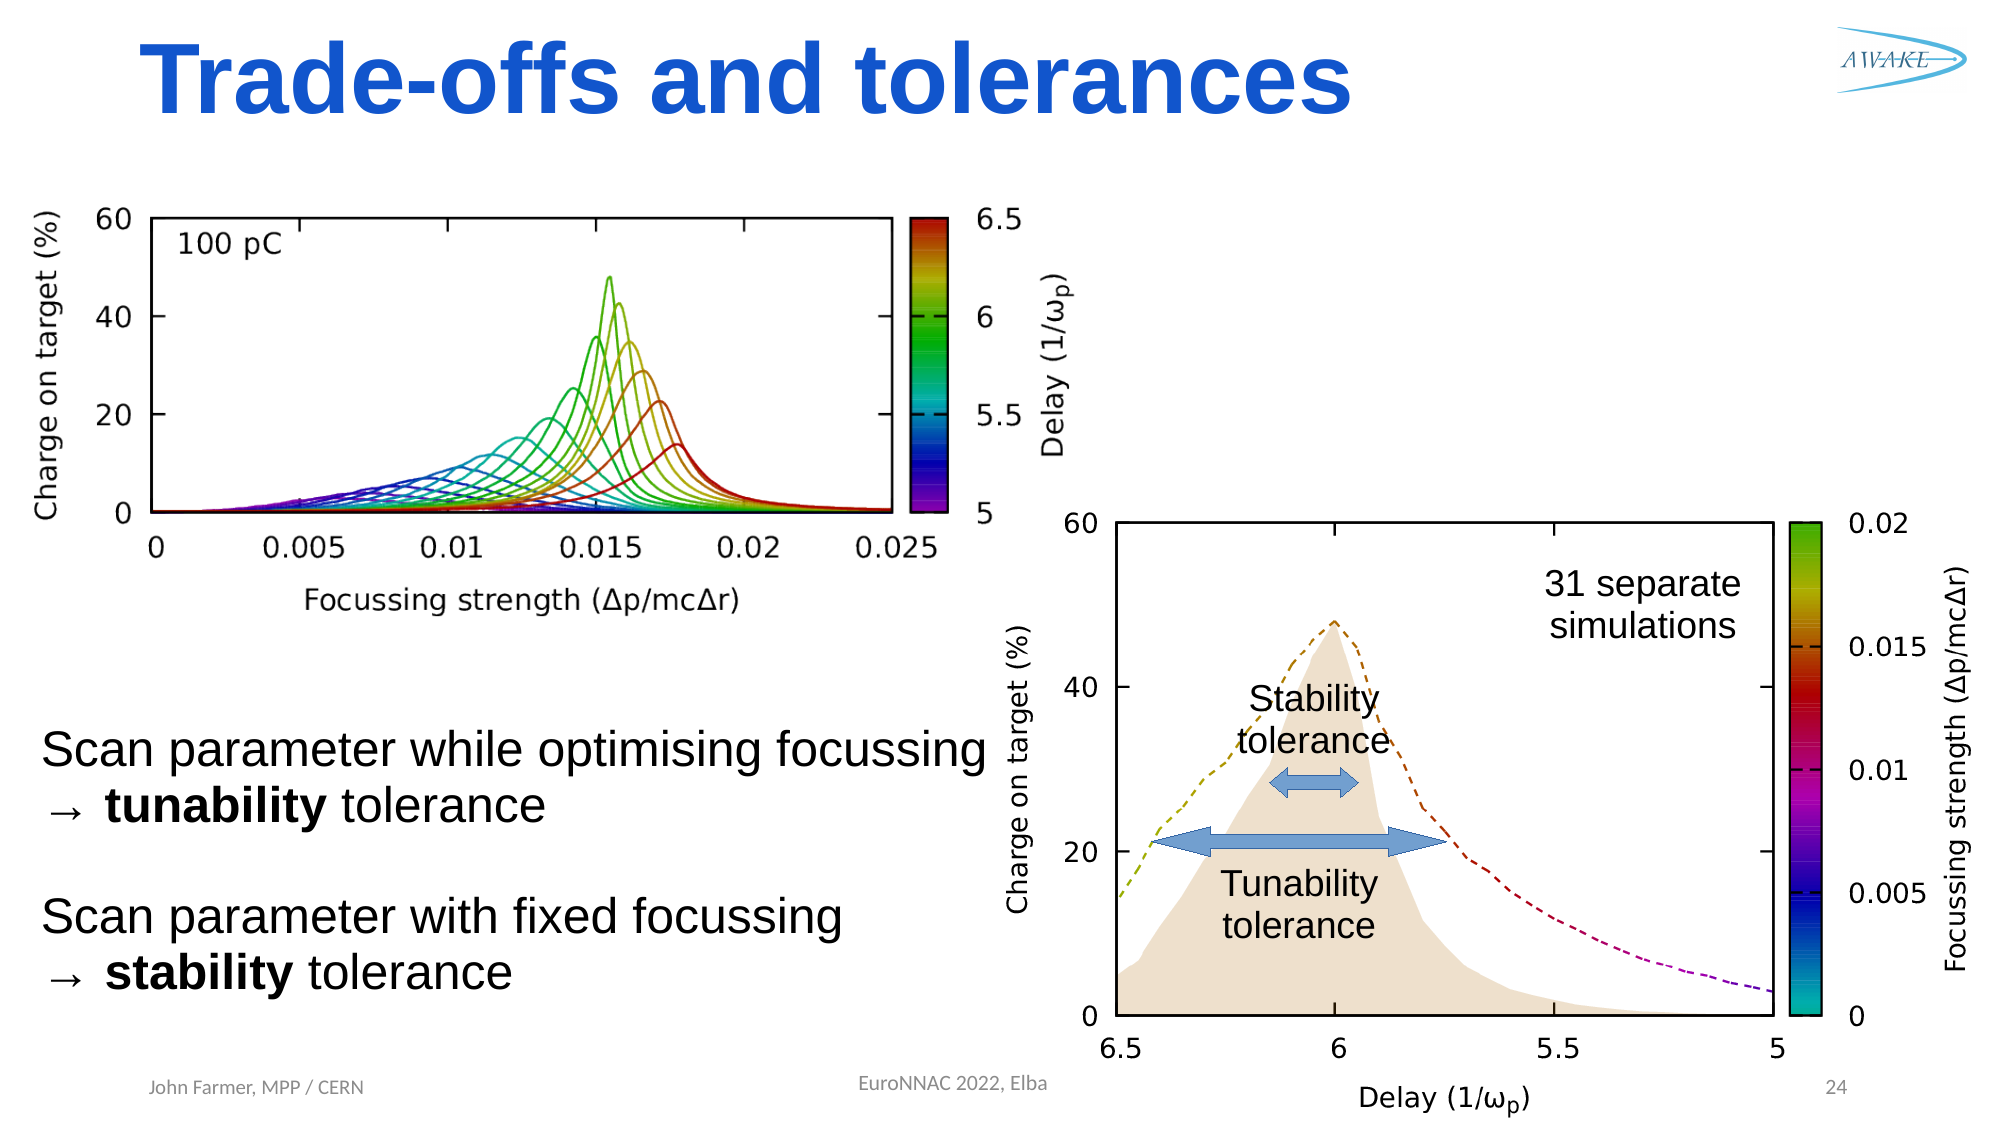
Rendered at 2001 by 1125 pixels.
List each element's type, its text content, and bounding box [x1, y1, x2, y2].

text_box 31 separate simulations [1529, 555, 1813, 701]
text_box Scan parameter while optimising focussing → tunability tolerance Scan parameter with fixed focussing → stability tolerance [26, 713, 1003, 1125]
text_box Stability tolerance [1269, 767, 1359, 798]
picture [1837, 27, 1967, 93]
picture [0, 191, 1985, 1123]
title Trade-offs and tolerances [139, 22, 1759, 135]
text_box Tunability tolerance [1151, 826, 1447, 857]
